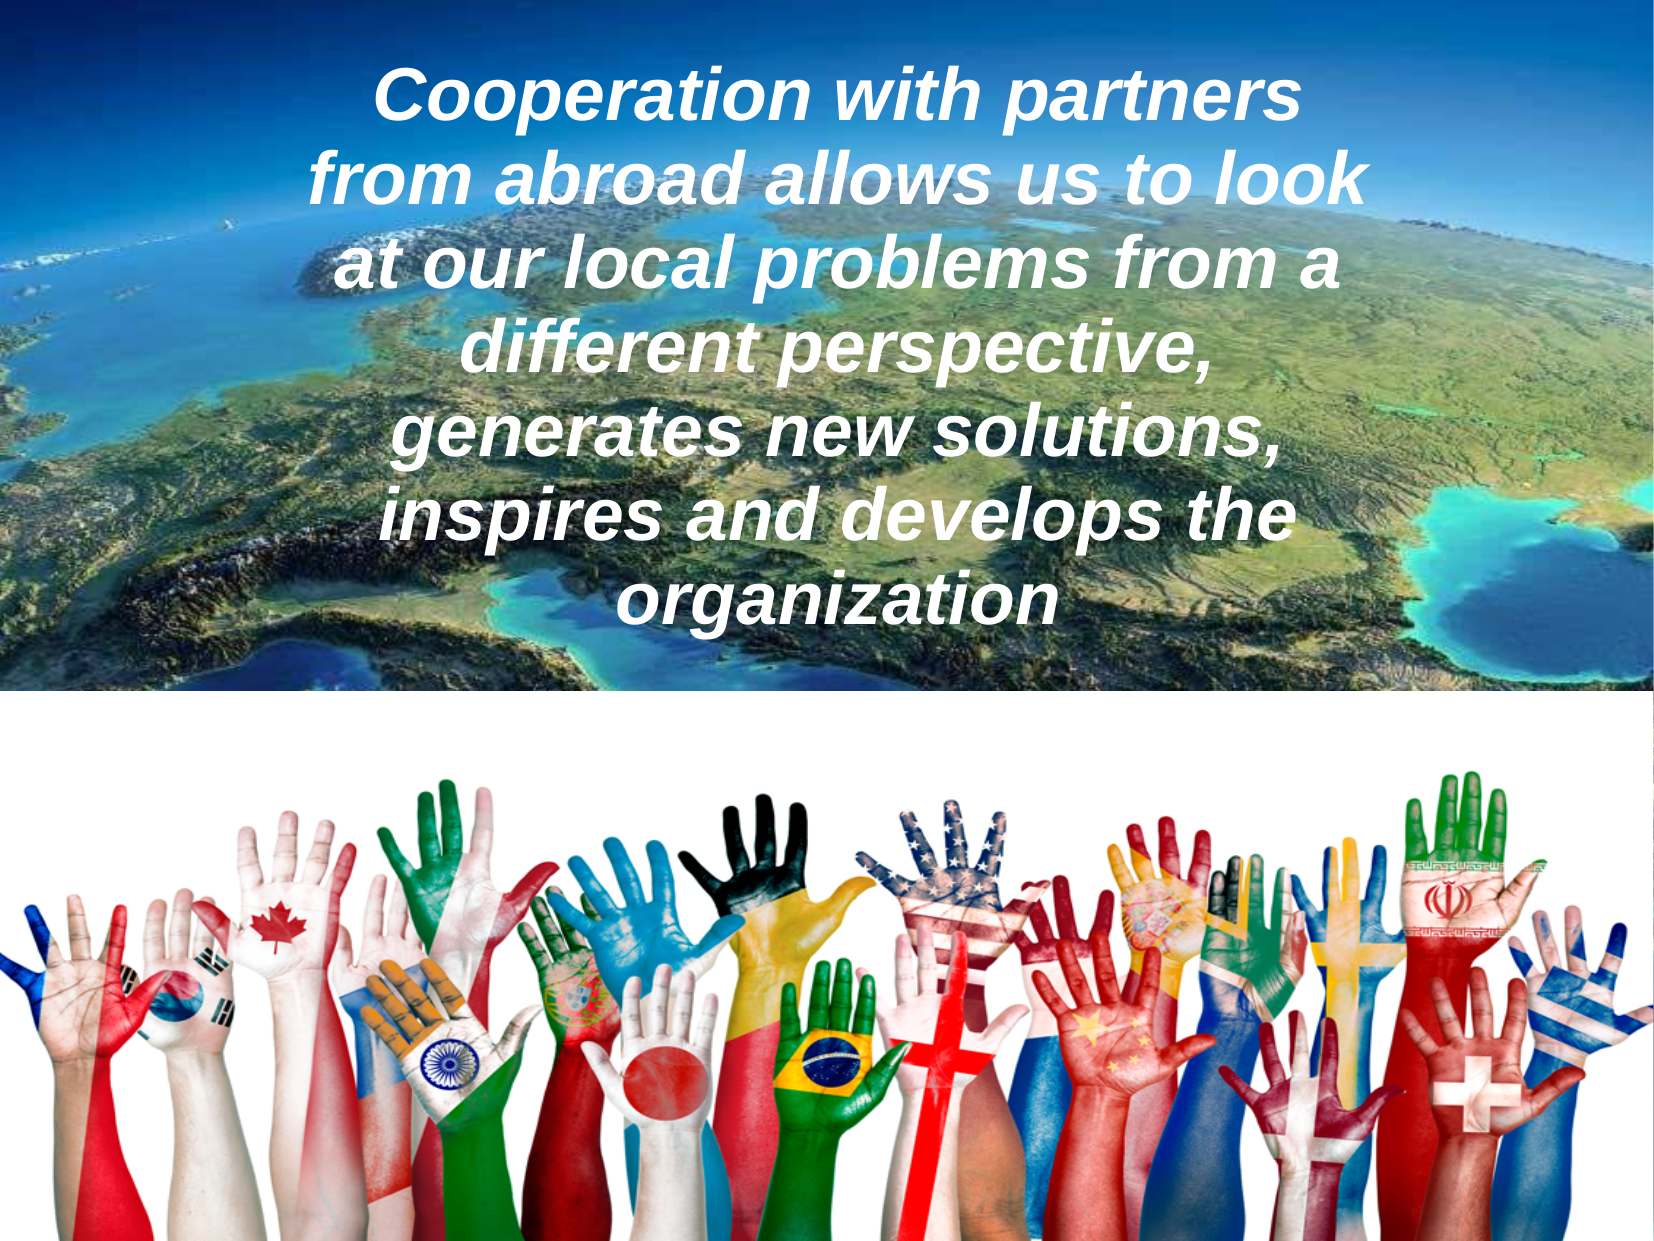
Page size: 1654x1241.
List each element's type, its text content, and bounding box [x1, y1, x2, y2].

picture [0, 0, 1654, 1241]
text_box Cooperation with partners from abroad allows us to look at our local problems from a different perspective, generates new solutions, inspires and develops the organization [271, 44, 1406, 691]
